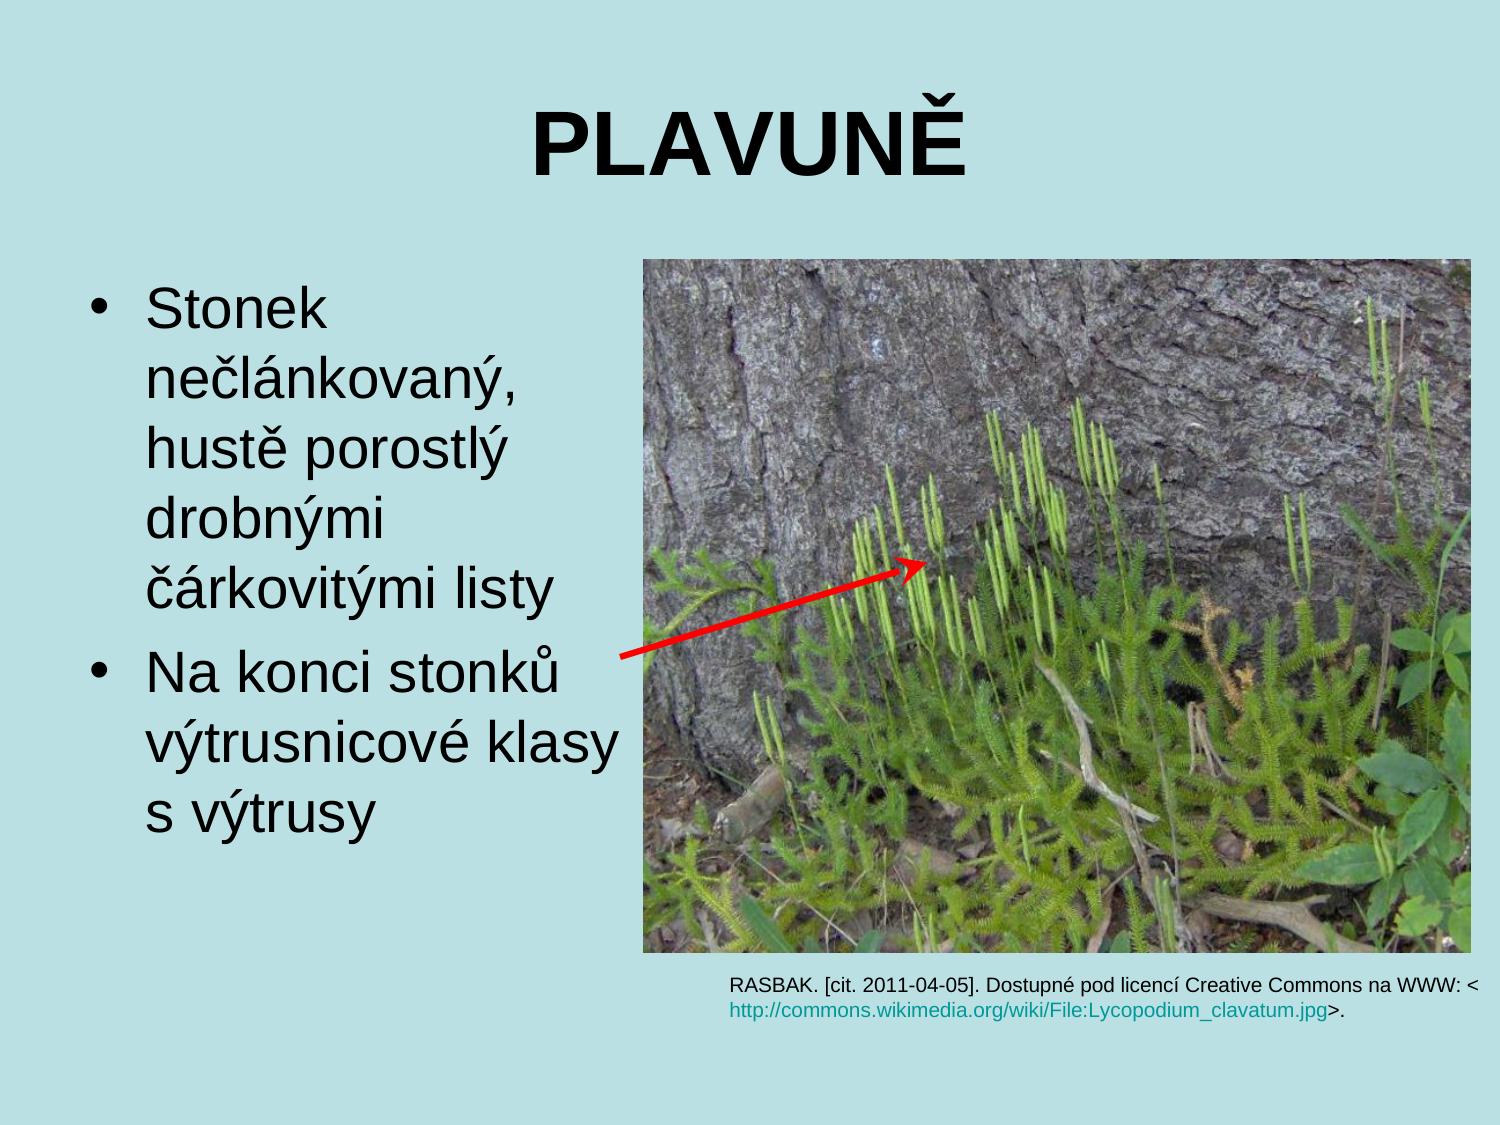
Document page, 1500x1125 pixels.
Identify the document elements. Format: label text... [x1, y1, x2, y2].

text_box RASBAK. [cit. 2011-04-05]. Dostupné pod licencí Creative Commons na WWW: <http://commons.wikimedia.org/wiki/File:Lycopodium_clavatum.jpg>. [714, 964, 1500, 1030]
picture [643, 259, 1471, 953]
list Stonek nečlánkovaný, hustě porostlý drobnými čárkovitými listy Na konci stonků výtrusnicové klasy s výtrusy [74, 262, 680, 1006]
title PLAVUNĚ [75, 45, 1426, 233]
